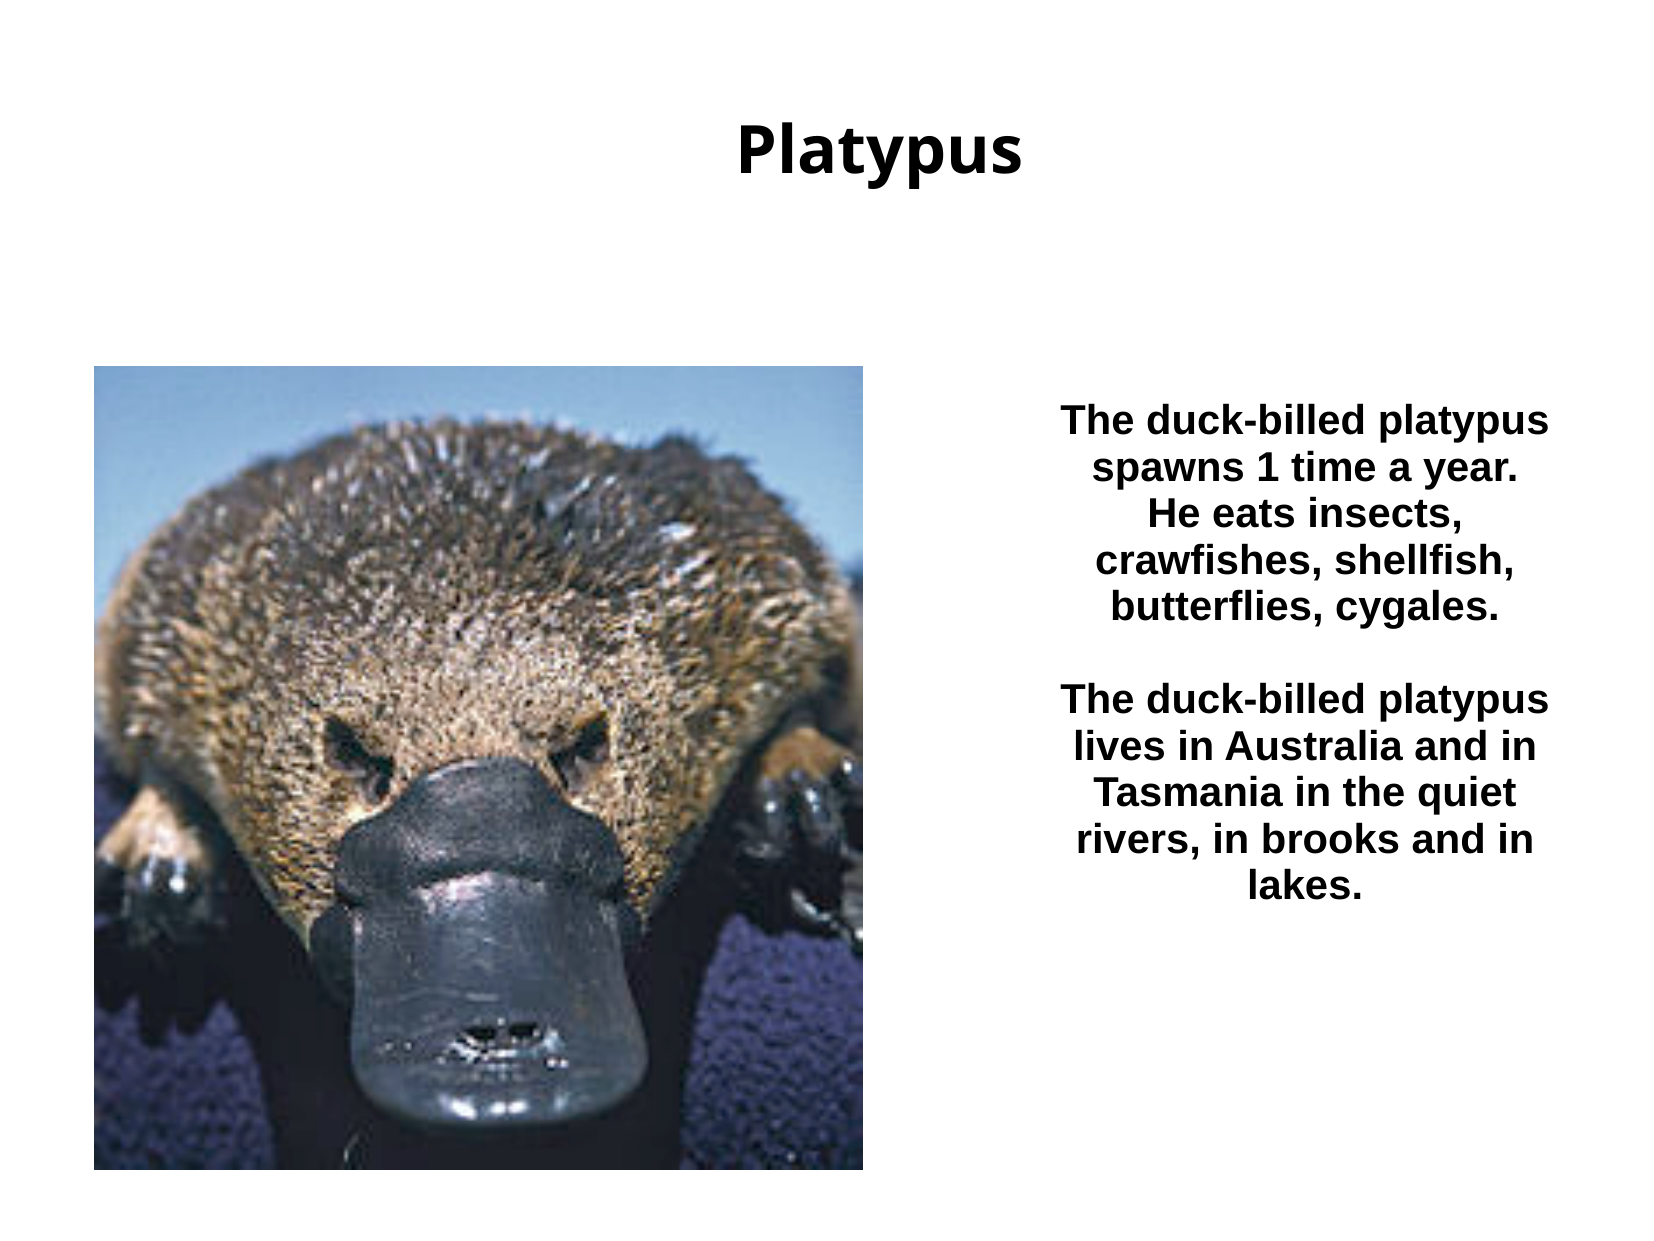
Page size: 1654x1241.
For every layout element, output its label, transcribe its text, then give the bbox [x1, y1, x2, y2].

picture [94, 366, 863, 1170]
text_box The duck-billed platypus spawns 1 time a year. He eats insects, crawfishes, shellfish, butterflies, cygales. The duck-billed platypus lives in Australia and in Tasmania in the quiet rivers, in brooks and in lakes. [1027, 389, 1583, 969]
text_box Platypus [720, 94, 1099, 204]
